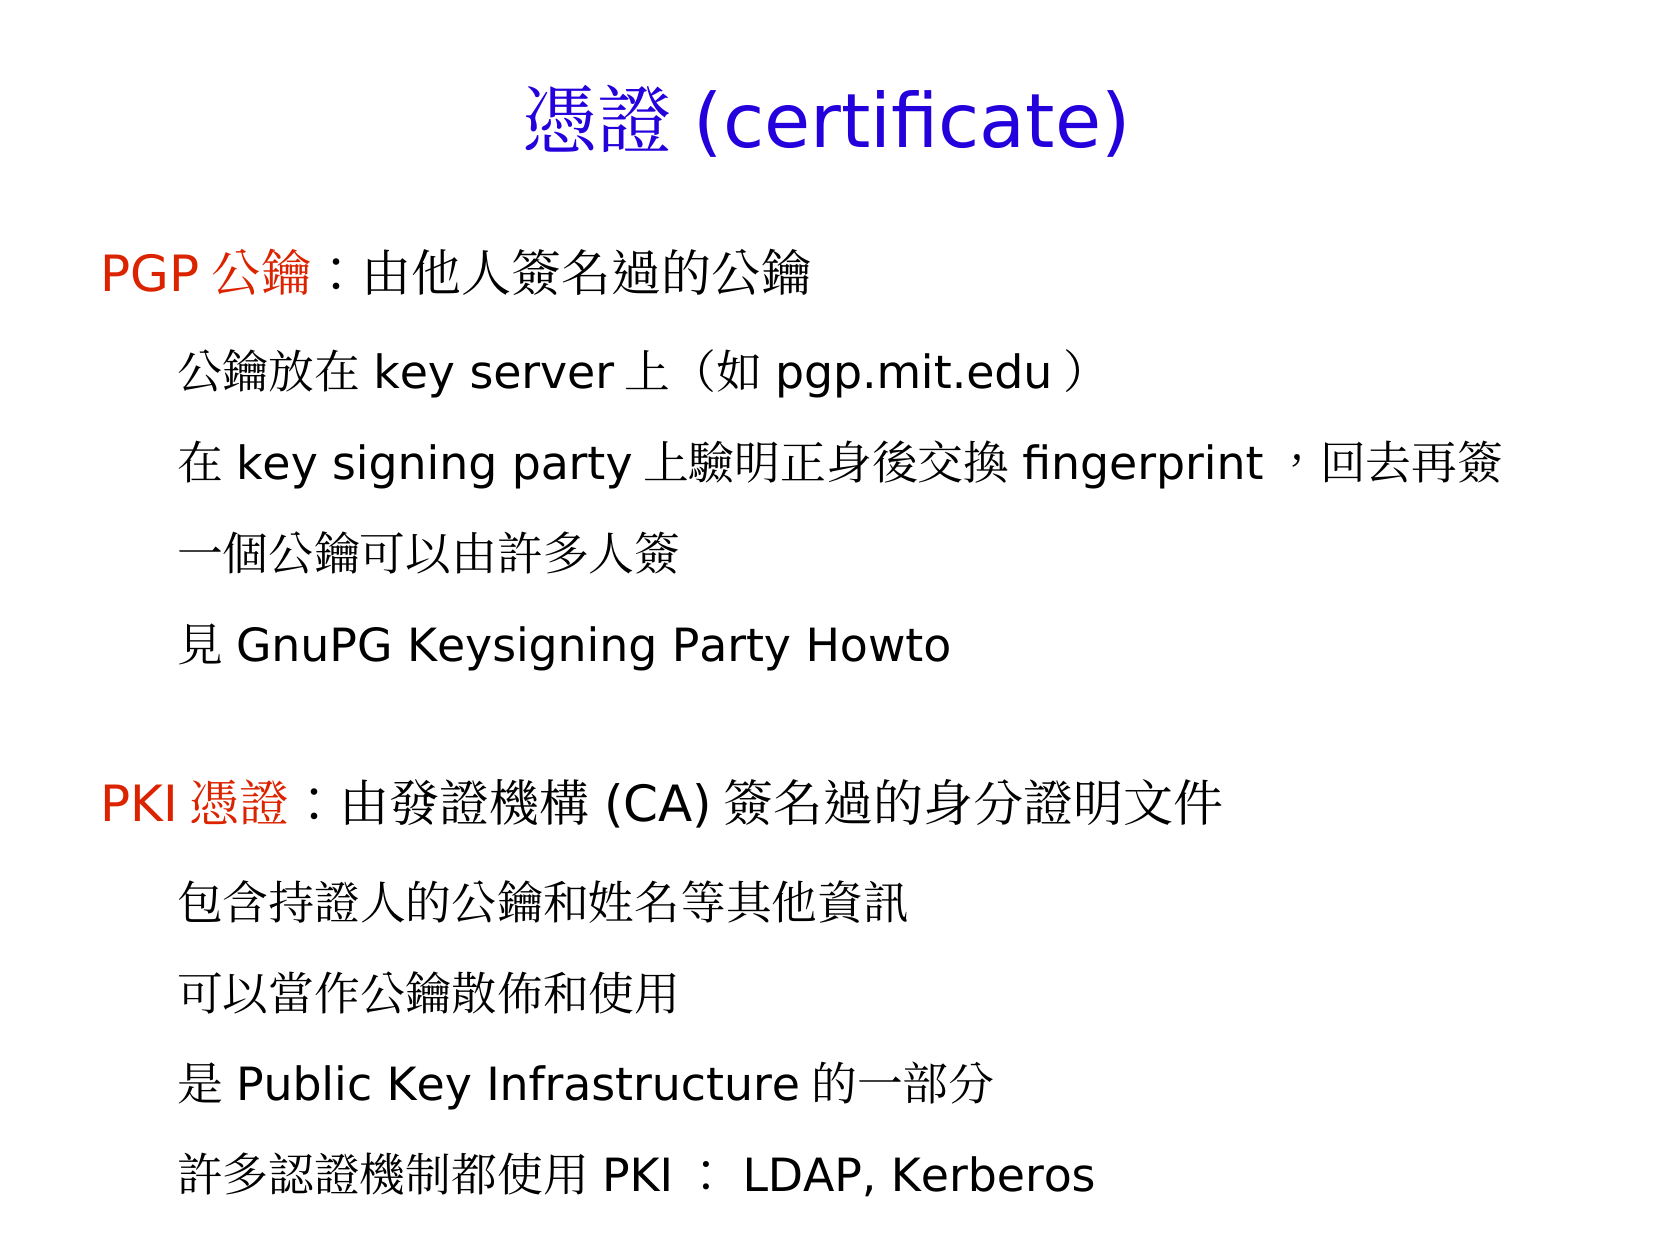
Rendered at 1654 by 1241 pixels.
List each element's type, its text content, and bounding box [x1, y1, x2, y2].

list PGP公鑰：由他人簽名過的公鑰 公鑰放在key server上（如pgp.mit.edu） 在key signing party上驗明正身後交換fingerprint，回去再簽 一個公鑰可以由許多人簽 見GnuPG Keysigning Party Howto PKI憑證：由發證機構(CA)簽名過的身分證明文件 包含持證人的公鑰和姓名等其他資訊 可以當作公鑰散佈和使用 是Public Key Infrastructure的一部分 許多認證機制都使用PKI：LDAP, Kerberos [82, 219, 1571, 1109]
title 憑證(certificate) [82, 49, 1571, 182]
